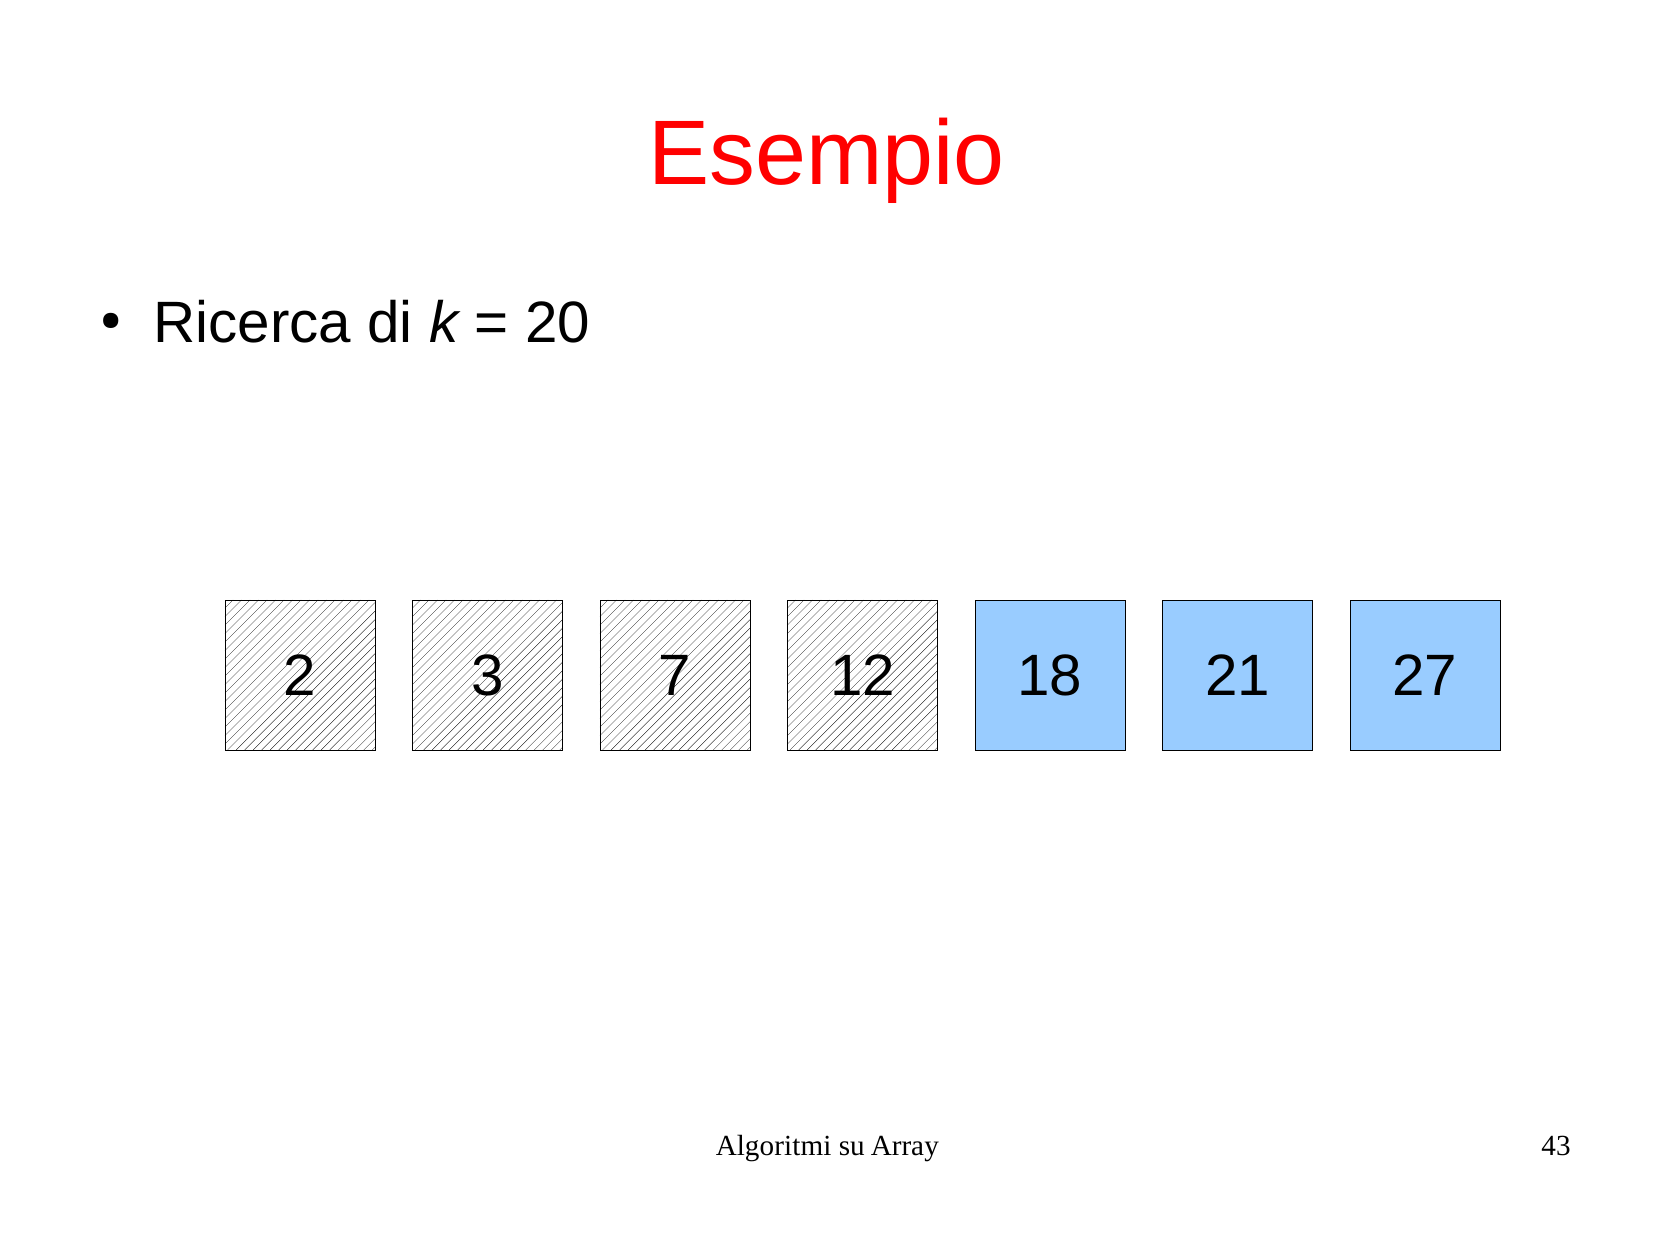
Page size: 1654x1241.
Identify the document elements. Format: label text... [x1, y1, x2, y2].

text_box 2 [225, 600, 376, 751]
text_box 7 [600, 600, 751, 751]
text_box 3 [412, 600, 563, 751]
text_box 21 [1162, 600, 1313, 751]
title Esempio [82, 49, 1571, 257]
text_box 27 [1350, 600, 1501, 751]
text_box 18 [975, 600, 1126, 751]
list Ricerca di k = 20 [82, 290, 1571, 1088]
text_box 12 [787, 600, 938, 751]
